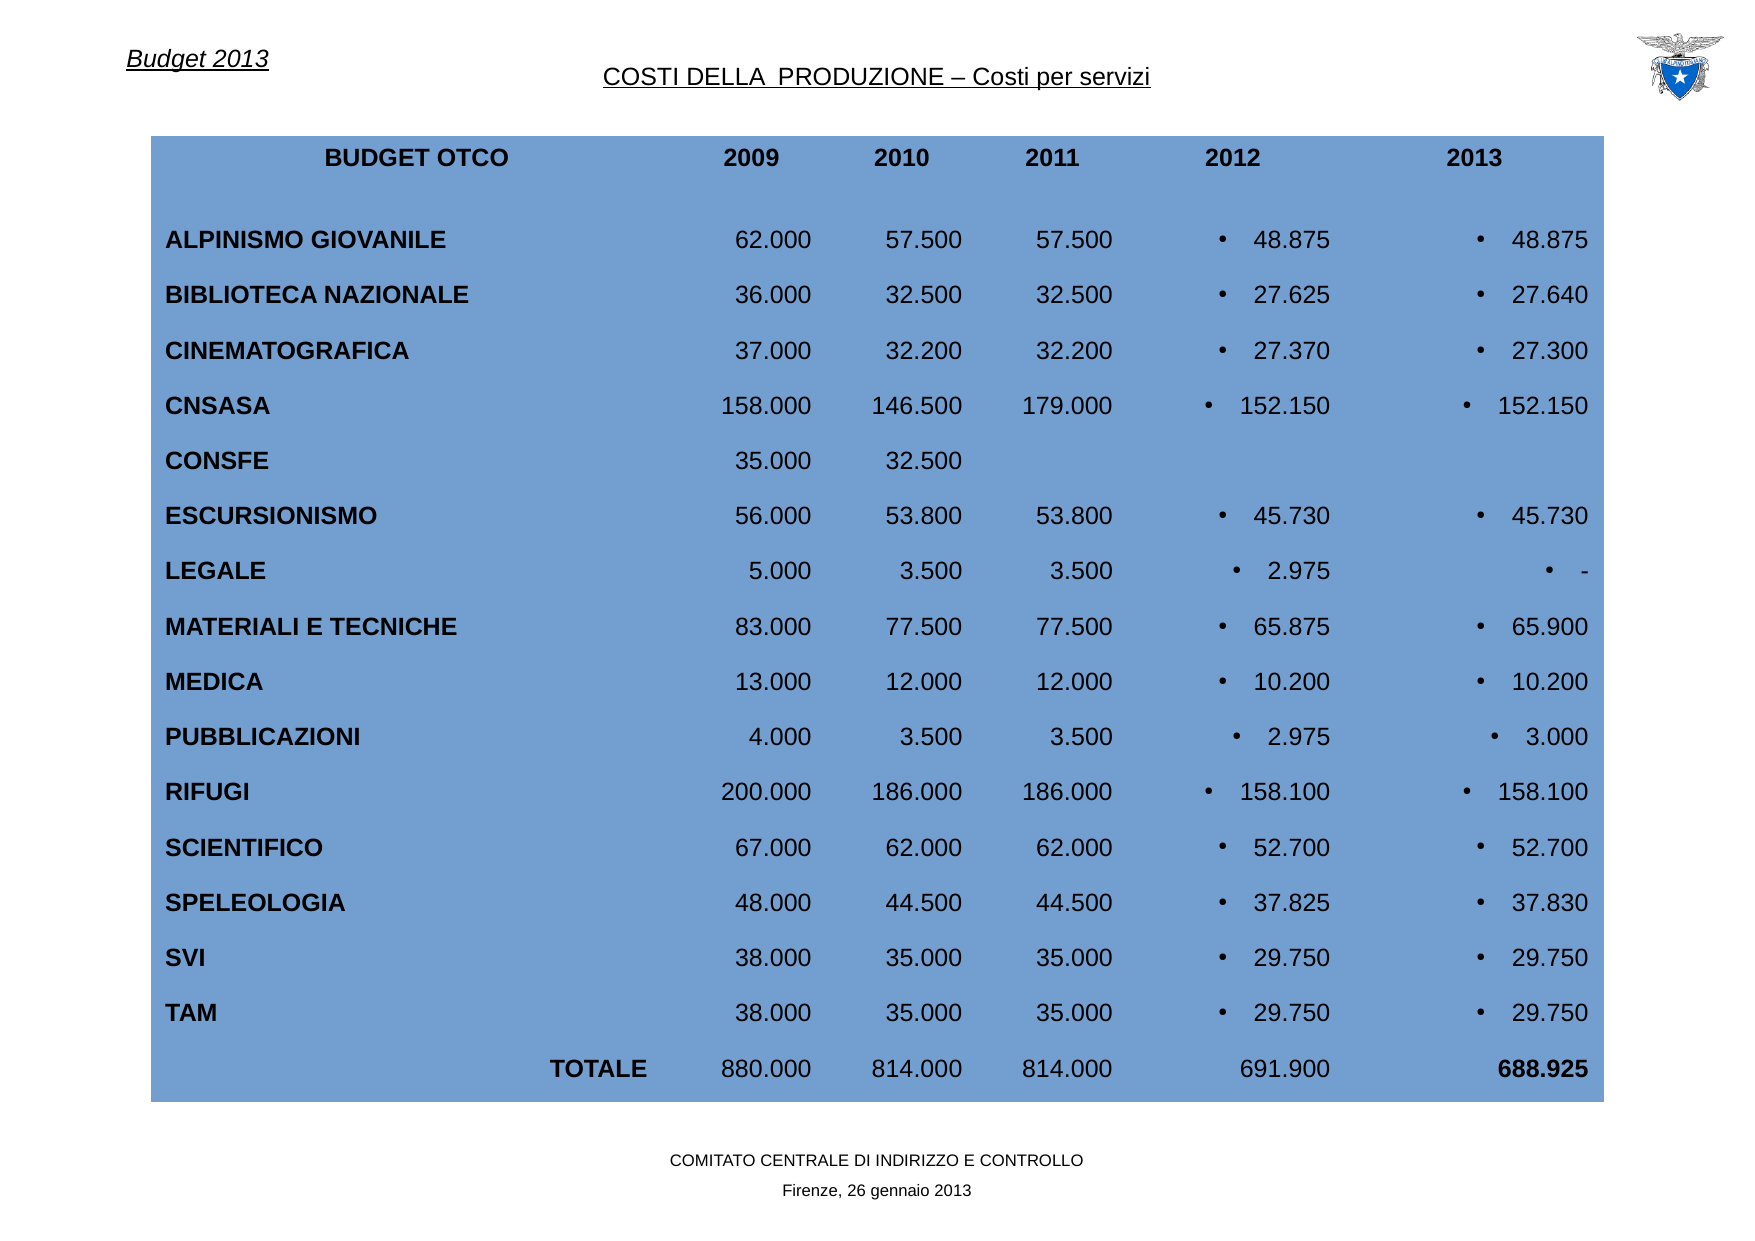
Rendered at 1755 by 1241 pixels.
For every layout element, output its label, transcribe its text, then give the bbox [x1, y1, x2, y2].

table_cell 152.150 [1128, 384, 1346, 495]
table_cell 65.900 [1346, 605, 1604, 660]
table_cell 4.000 [676, 716, 827, 771]
table_cell 48.875 [1346, 219, 1604, 274]
table_cell TOTALE [151, 1047, 676, 1102]
table_cell MEDICA [151, 660, 676, 716]
table_cell 32.500 [827, 274, 977, 329]
table_cell SPELEOLOGIA [151, 881, 676, 936]
table_header 2013 [1346, 136, 1604, 219]
table_cell ALPINISMO GIOVANILE [151, 219, 676, 274]
table_cell 32.200 [827, 329, 977, 384]
table_cell 10.200 [1346, 660, 1604, 716]
table_cell 57.500 [977, 219, 1128, 274]
table_header 2010 [827, 136, 977, 219]
table_cell 37.825 [1128, 881, 1346, 936]
table_cell 62.000 [827, 826, 977, 881]
table_cell 53.800 [977, 495, 1128, 550]
table_cell 186.000 [827, 771, 977, 826]
table_cell 29.750 [1346, 992, 1604, 1047]
table_cell SVI [151, 936, 676, 992]
table_cell 2.975 [1128, 716, 1346, 771]
table_cell 880.000 [676, 1047, 827, 1102]
table_cell 12.000 [827, 660, 977, 716]
table_cell 158.100 [1346, 771, 1604, 826]
table_cell 77.500 [827, 605, 977, 660]
table_cell - [1346, 550, 1604, 605]
text_box COSTI DELLA PRODUZIONE – Costi per servizi [292, 53, 1462, 98]
table_cell 37.830 [1346, 881, 1604, 936]
table_cell CNSASA [151, 384, 676, 439]
table_cell PUBBLICAZIONI [151, 716, 676, 771]
table_cell 52.700 [1346, 826, 1604, 881]
table_cell 27.370 [1128, 329, 1346, 384]
table_header BUDGET OTCO [151, 136, 676, 219]
table_cell 35.000 [827, 936, 977, 992]
table_cell 38.000 [676, 936, 827, 992]
table_cell TAM [151, 992, 676, 1047]
table_cell 146.500 [827, 384, 977, 439]
table_cell 29.750 [1128, 992, 1346, 1047]
table_cell 65.875 [1128, 605, 1346, 660]
table_cell 158.000 [676, 384, 827, 439]
table_cell 35.000 [977, 936, 1128, 992]
table_cell 5.000 [676, 550, 827, 605]
text_box COMITATO CENTRALE DI INDIRIZZO E CONTROLLO Firenze, 26 gennaio 2013 [605, 1142, 1149, 1209]
table_cell 62.000 [977, 826, 1128, 881]
table_cell 48.875 [1128, 219, 1346, 274]
table_header 2012 [1128, 136, 1346, 219]
table_cell MATERIALI E TECNICHE [151, 605, 676, 660]
table_cell 3.500 [827, 550, 977, 605]
table_cell 814.000 [827, 1047, 977, 1102]
table_cell 36.000 [676, 274, 827, 329]
table_cell 57.500 [827, 219, 977, 274]
table_cell ESCURSIONISMO [151, 495, 676, 550]
table_cell 3.500 [977, 550, 1128, 605]
table_cell RIFUGI [151, 771, 676, 826]
table_cell BIBLIOTECA NAZIONALE [151, 274, 676, 329]
table_cell 27.625 [1128, 274, 1346, 329]
table_cell 45.730 [1346, 495, 1604, 550]
table_cell 67.000 [676, 826, 827, 881]
table_cell 27.300 [1346, 329, 1604, 384]
table_cell 44.500 [977, 881, 1128, 936]
table_cell CINEMATOGRAFICA [151, 329, 676, 384]
table_cell CONSFE [151, 439, 676, 495]
table_cell 29.750 [1128, 936, 1346, 992]
table_cell 53.800 [827, 495, 977, 550]
table_cell 3.500 [827, 716, 977, 771]
table_cell 186.000 [977, 771, 1128, 826]
table_cell 2.975 [1128, 550, 1346, 605]
table_cell 35.000 [827, 992, 977, 1047]
table_cell 200.000 [676, 771, 827, 826]
table_cell 37.000 [676, 329, 827, 384]
table_cell 38.000 [676, 992, 827, 1047]
table_cell 10.200 [1128, 660, 1346, 716]
table_cell 13.000 [676, 660, 827, 716]
table_cell 32.500 [977, 274, 1128, 329]
table_cell 158.100 [1128, 771, 1346, 826]
table_cell 32.200 [977, 329, 1128, 384]
table_cell 45.730 [1128, 495, 1346, 550]
table_cell 27.640 [1346, 274, 1604, 329]
table_cell 152.150 [1346, 384, 1604, 495]
table_header 2009 [676, 136, 827, 219]
table_cell 29.750 [1346, 936, 1604, 992]
table_cell 48.000 [676, 881, 827, 936]
table_cell 688.925 [1346, 1047, 1604, 1102]
table_cell 83.000 [676, 605, 827, 660]
table_cell SCIENTIFICO [151, 826, 676, 881]
table_cell 3.500 [977, 716, 1128, 771]
table_cell 56.000 [676, 495, 827, 550]
text_box Budget 2013 [50, 35, 346, 82]
table_cell 35.000 [977, 992, 1128, 1047]
picture [1633, 29, 1728, 108]
table_cell 32.500 [827, 439, 977, 495]
table_cell 12.000 [977, 660, 1128, 716]
table_cell 44.500 [827, 881, 977, 936]
table_cell 814.000 [977, 1047, 1128, 1102]
table_cell 52.700 [1128, 826, 1346, 881]
table_cell LEGALE [151, 550, 676, 605]
table_cell 691.900 [1128, 1047, 1346, 1102]
table_cell 62.000 [676, 219, 827, 274]
table_cell 77.500 [977, 605, 1128, 660]
table_cell 179.000 [977, 384, 1128, 495]
table_cell 3.000 [1346, 716, 1604, 771]
table_header 2011 [977, 136, 1128, 219]
table_cell 35.000 [676, 439, 827, 495]
